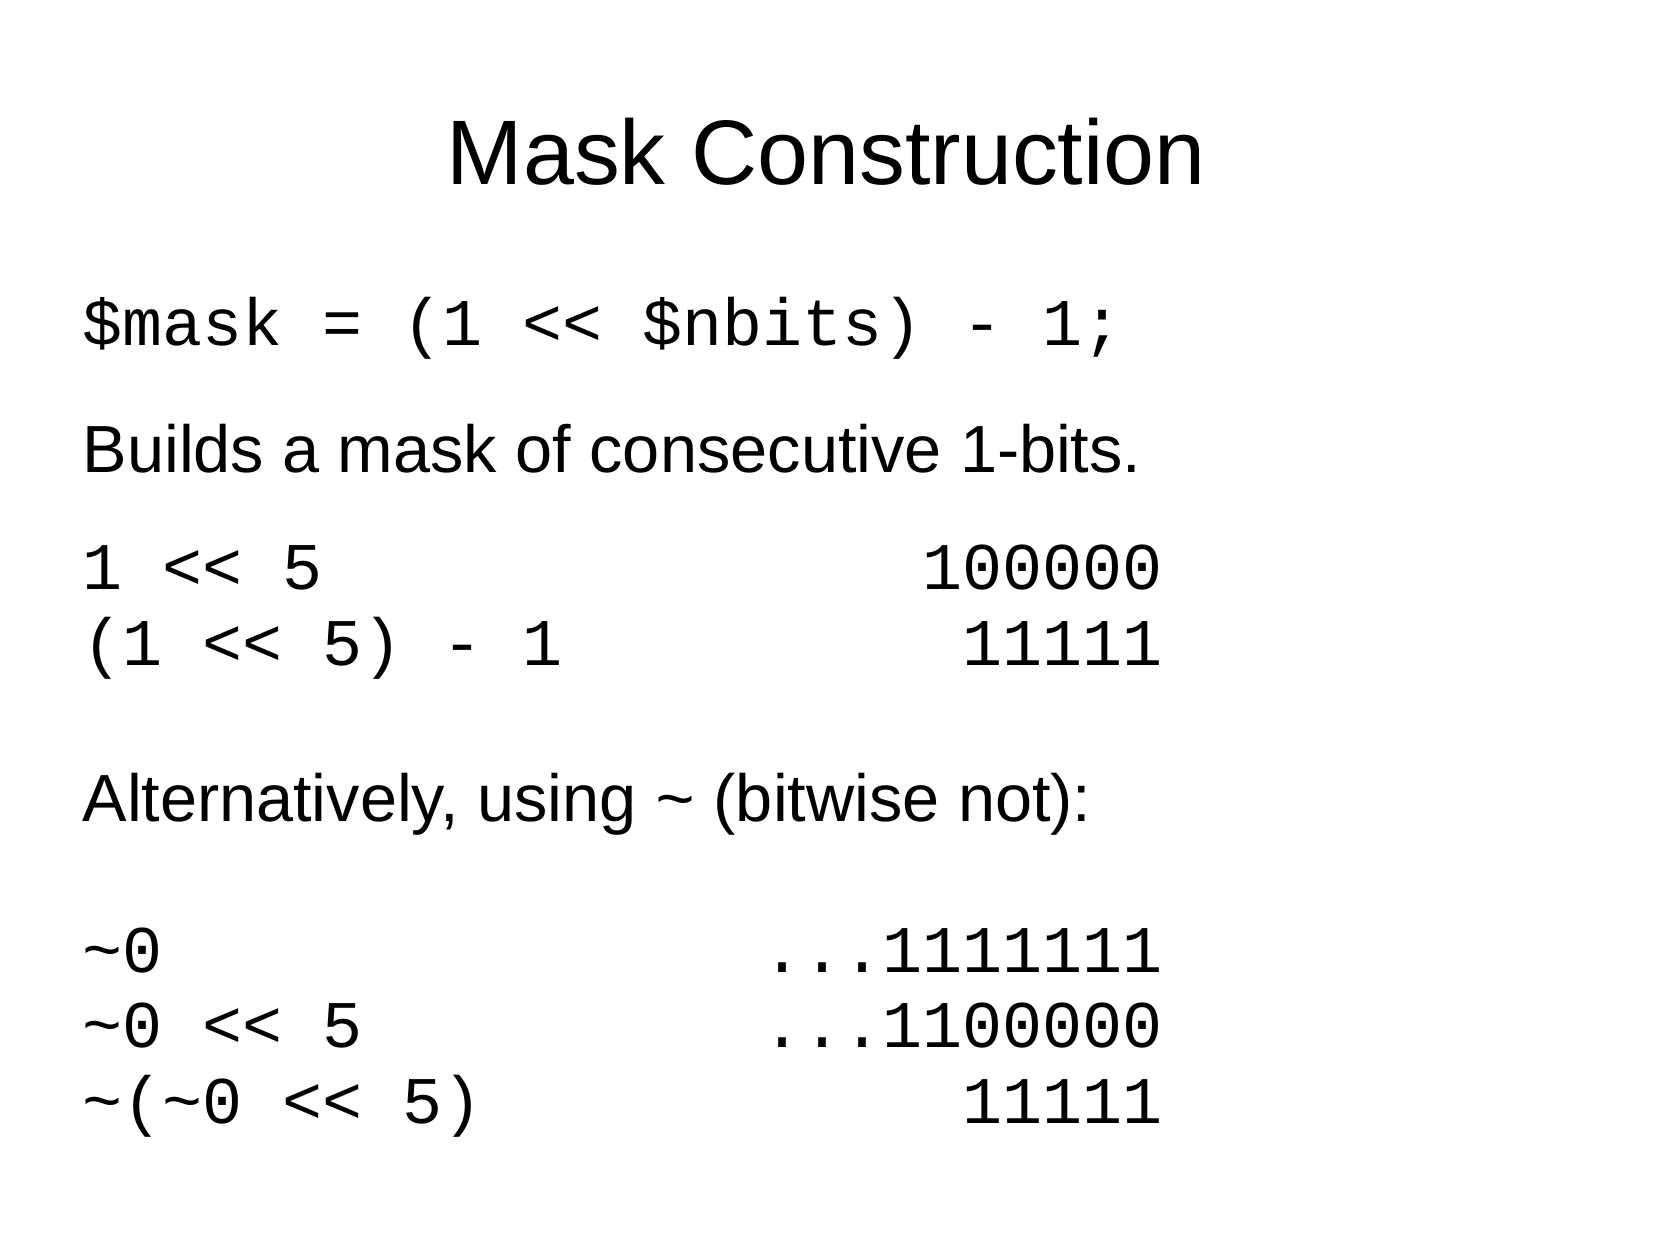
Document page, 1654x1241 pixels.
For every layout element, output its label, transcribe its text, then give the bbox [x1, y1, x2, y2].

list $mask = (1 << $nbits) - 1; Builds a mask of consecutive 1-bits. 1 << 5 100000 (1 << 5) - 1 11111 Alternatively, using ~ (bitwise not): ~0 ...1111111 ~0 << 5 ...1100000 ~(~0 << 5) 11111 [82, 290, 1571, 1144]
title Mask Construction [82, 49, 1571, 257]
